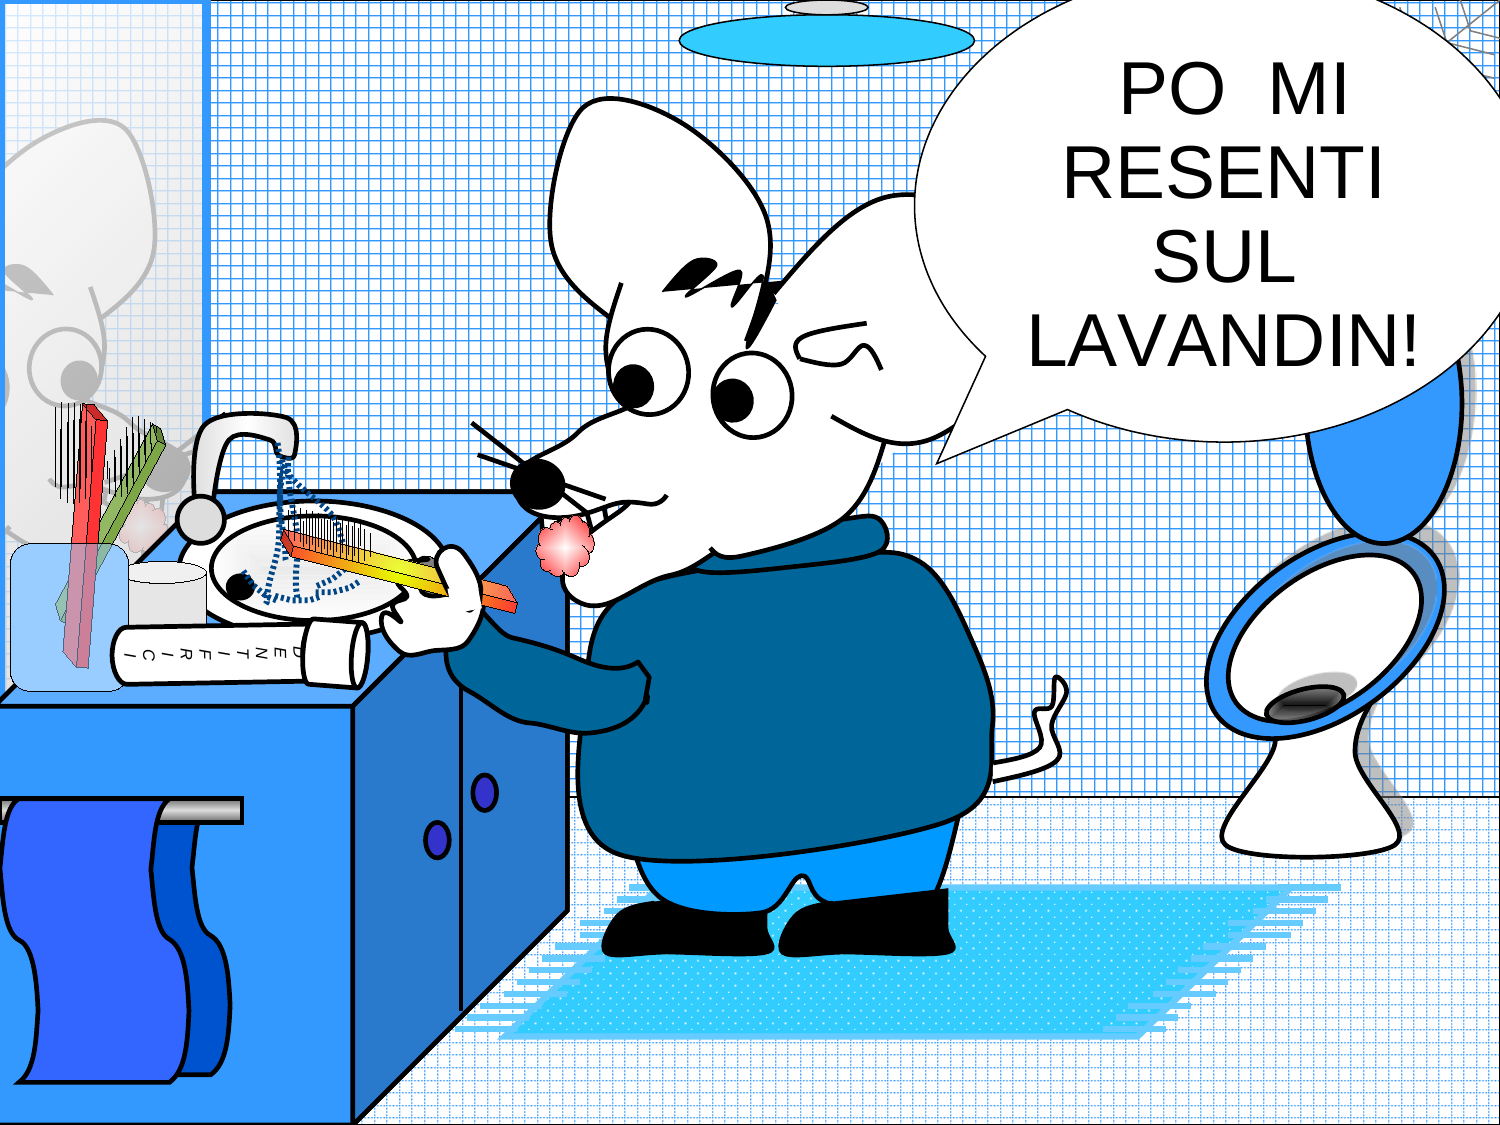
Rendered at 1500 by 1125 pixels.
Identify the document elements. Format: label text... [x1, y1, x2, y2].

text_box [1380, 0, 1467, 40]
text_box [1462, 0, 1497, 23]
text_box PO MI RESENTI SUL LAVANDIN! [914, 0, 1500, 464]
text_box D E N T I F R I C I [112, 624, 308, 685]
text_box [1451, 28, 1500, 96]
text_box [1471, 2, 1500, 37]
text_box [0, 0, 1500, 1125]
